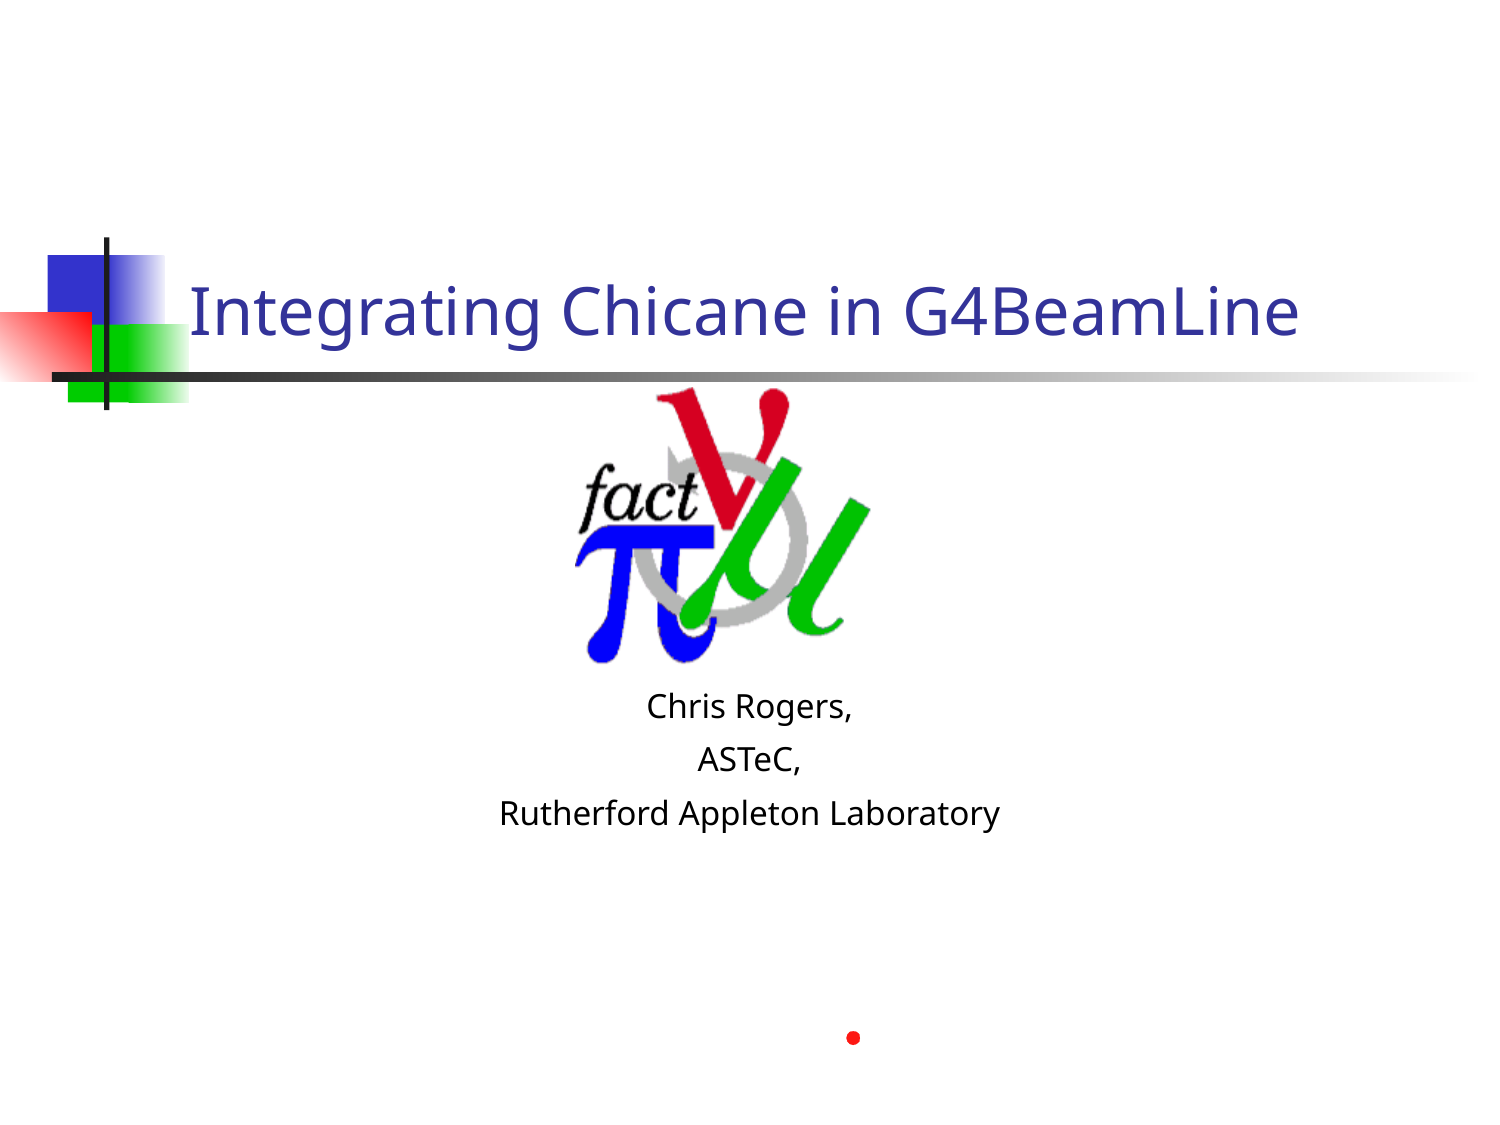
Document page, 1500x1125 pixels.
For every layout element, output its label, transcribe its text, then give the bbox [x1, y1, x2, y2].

picture [662, 962, 870, 1081]
picture [575, 387, 872, 674]
subtitle Chris Rogers, ASTeC, Rutherford Appleton Laboratory [225, 674, 1276, 925]
title Integrating Chicane in G4BeamLine [174, 159, 1450, 363]
